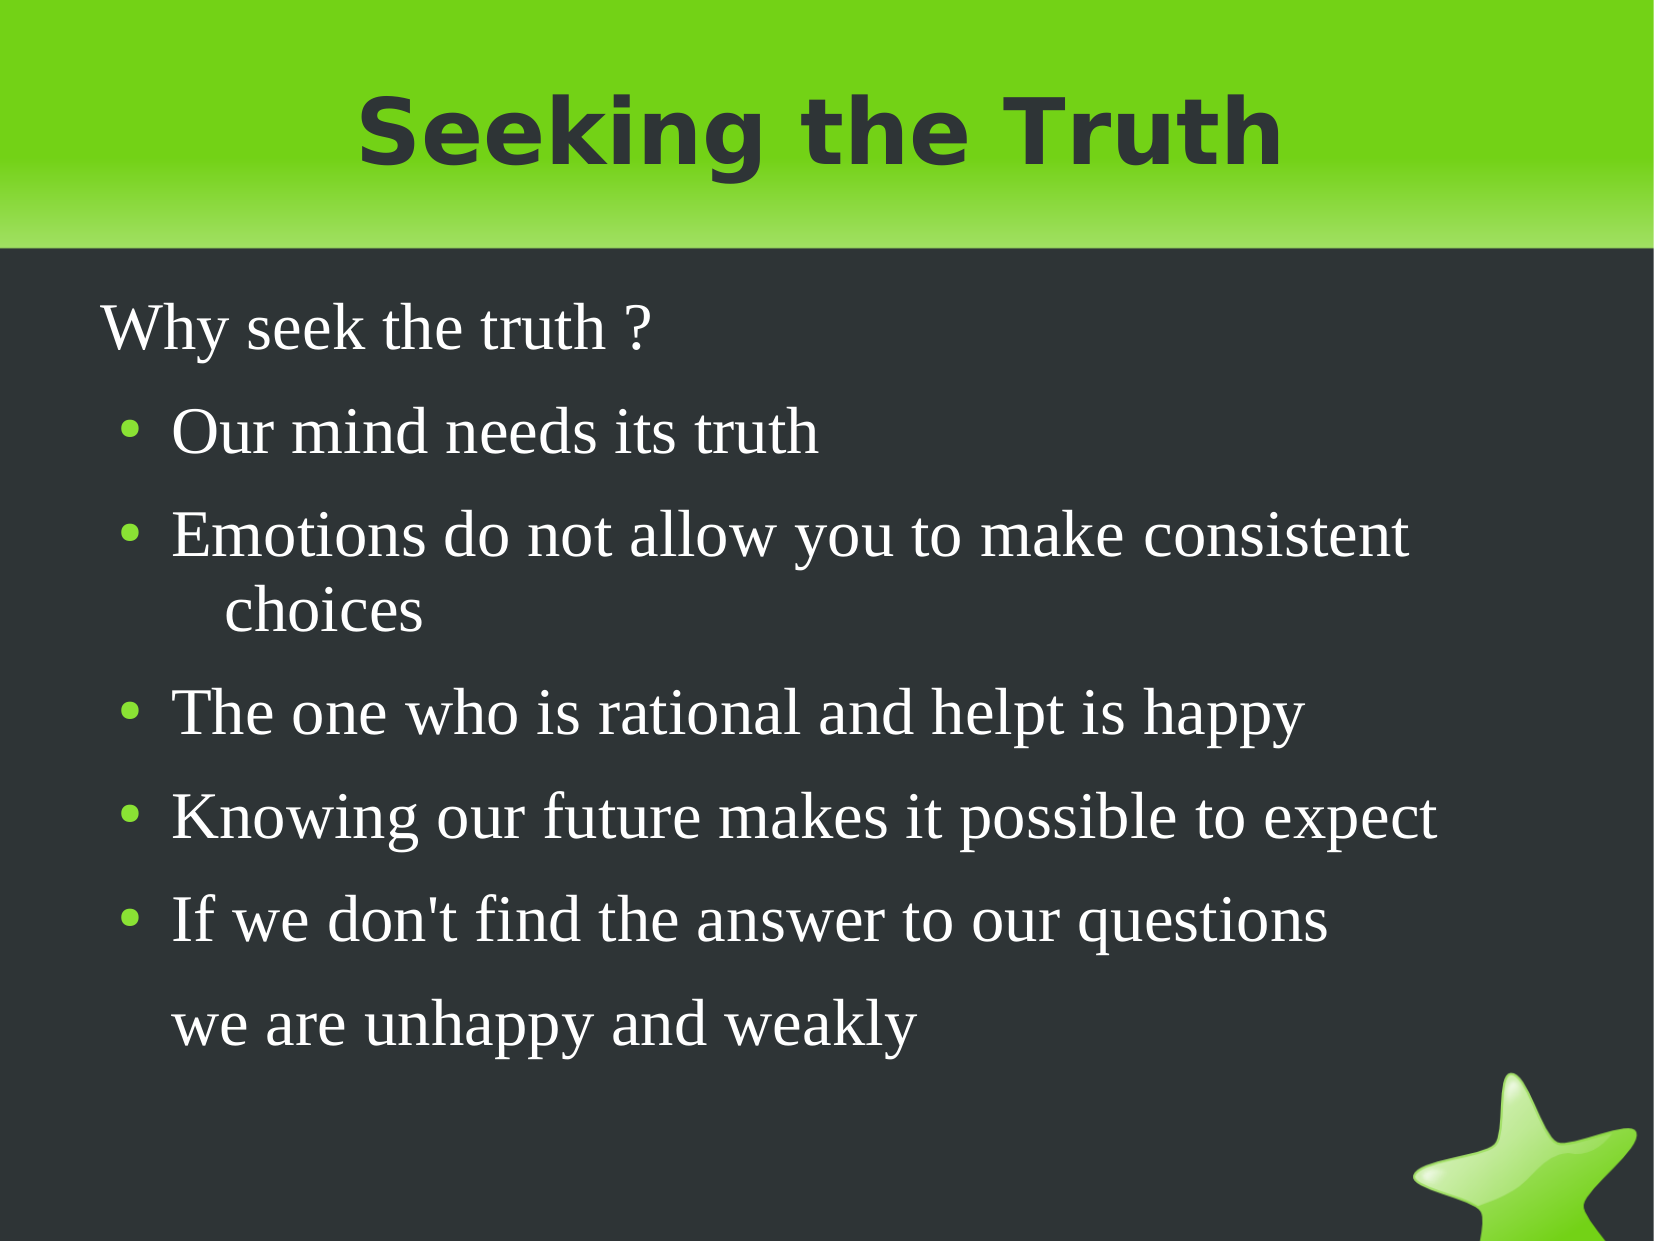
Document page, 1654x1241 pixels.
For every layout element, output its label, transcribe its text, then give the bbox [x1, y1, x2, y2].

list Why seek the truth ? Our mind needs its truth Emotions do not allow you to make consistent choices The one who is rational and helpt is happy Knowing our future makes it possible to expect If we don't find the answer to our questions we are unhappy and weakly [82, 290, 1571, 1195]
title Seeking the Truth [76, 36, 1565, 229]
picture [0, 0, 1654, 1241]
